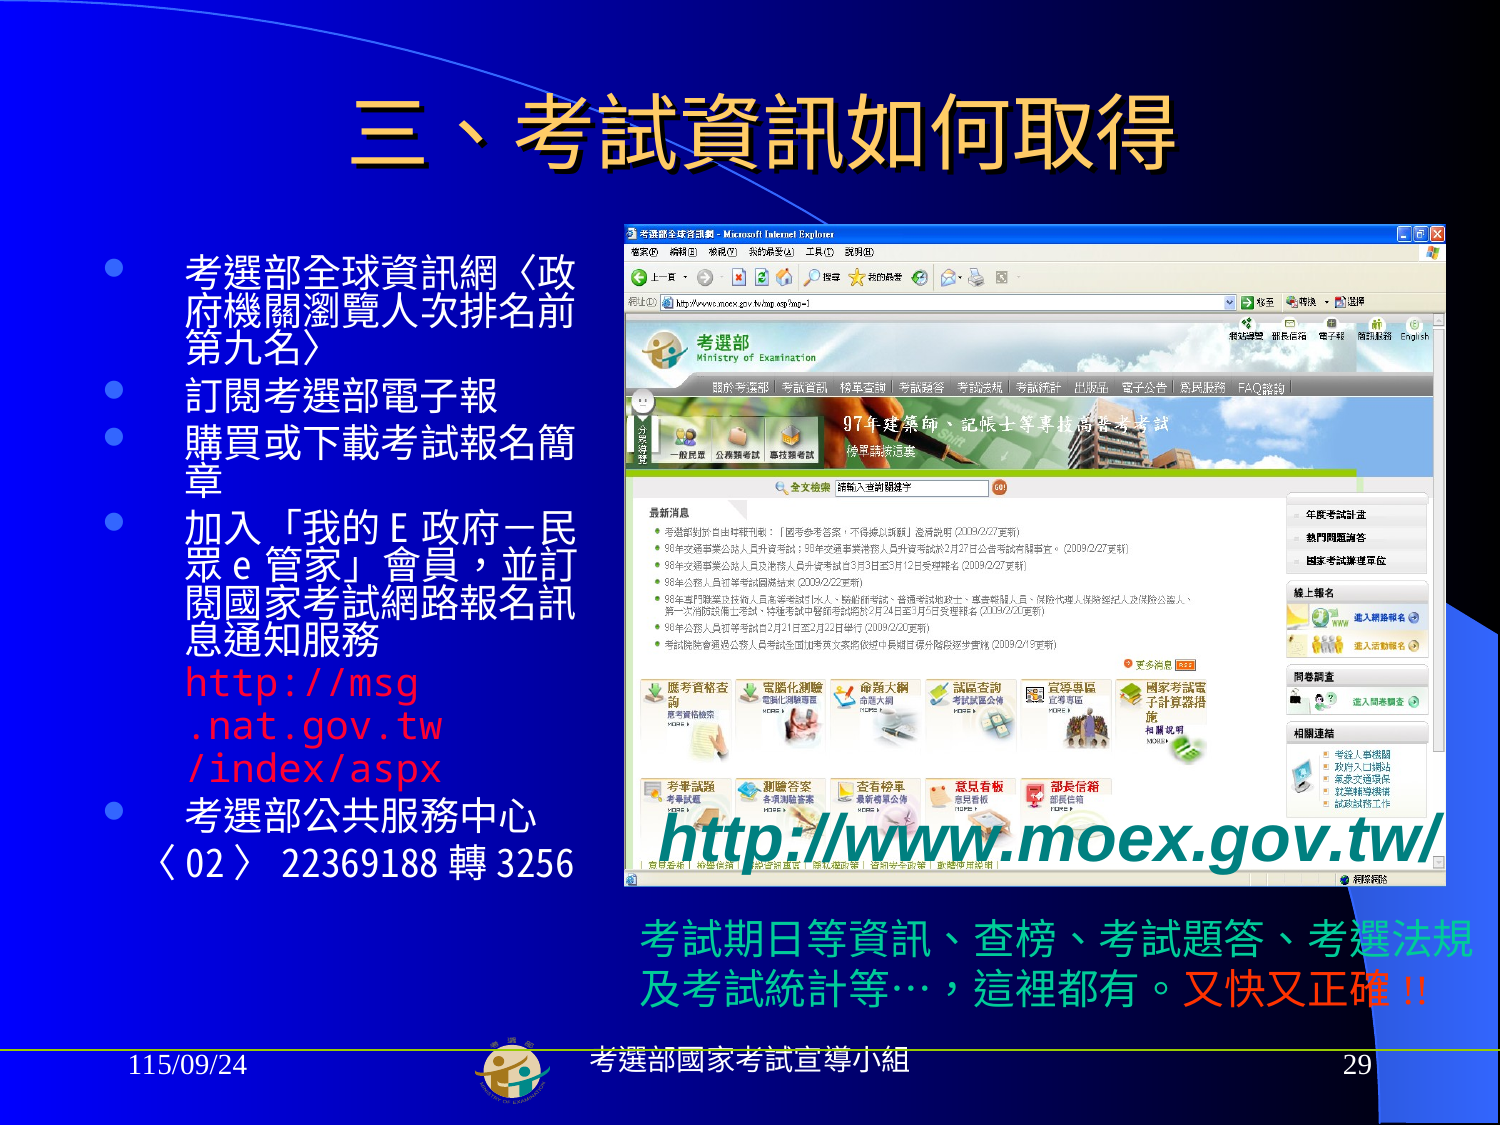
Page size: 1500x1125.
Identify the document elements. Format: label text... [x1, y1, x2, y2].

text_box http://www.moex.gov.tw/ [643, 786, 1469, 883]
picture [624, 224, 1446, 887]
list 考選部全球資訊網〈政府機關瀏覽人次排名前第九名〉 訂閱考選部電子報 購買或下載考試報名簡章 加入「我的E政府－民眾e管家」會員，並訂閱國家考試網路報名訊息通知服務 http://msg.nat.gov.tw/index/aspx 考選部公共服務中心 〈02〉22369188轉3256 [87, 249, 598, 925]
title 三、考試資訊如何取得 [99, 72, 1425, 188]
text_box 考試期日等資訊、查榜、考試題答、考選法規及考試統計等…，這裡都有。又快又正確!! [624, 904, 1500, 1021]
